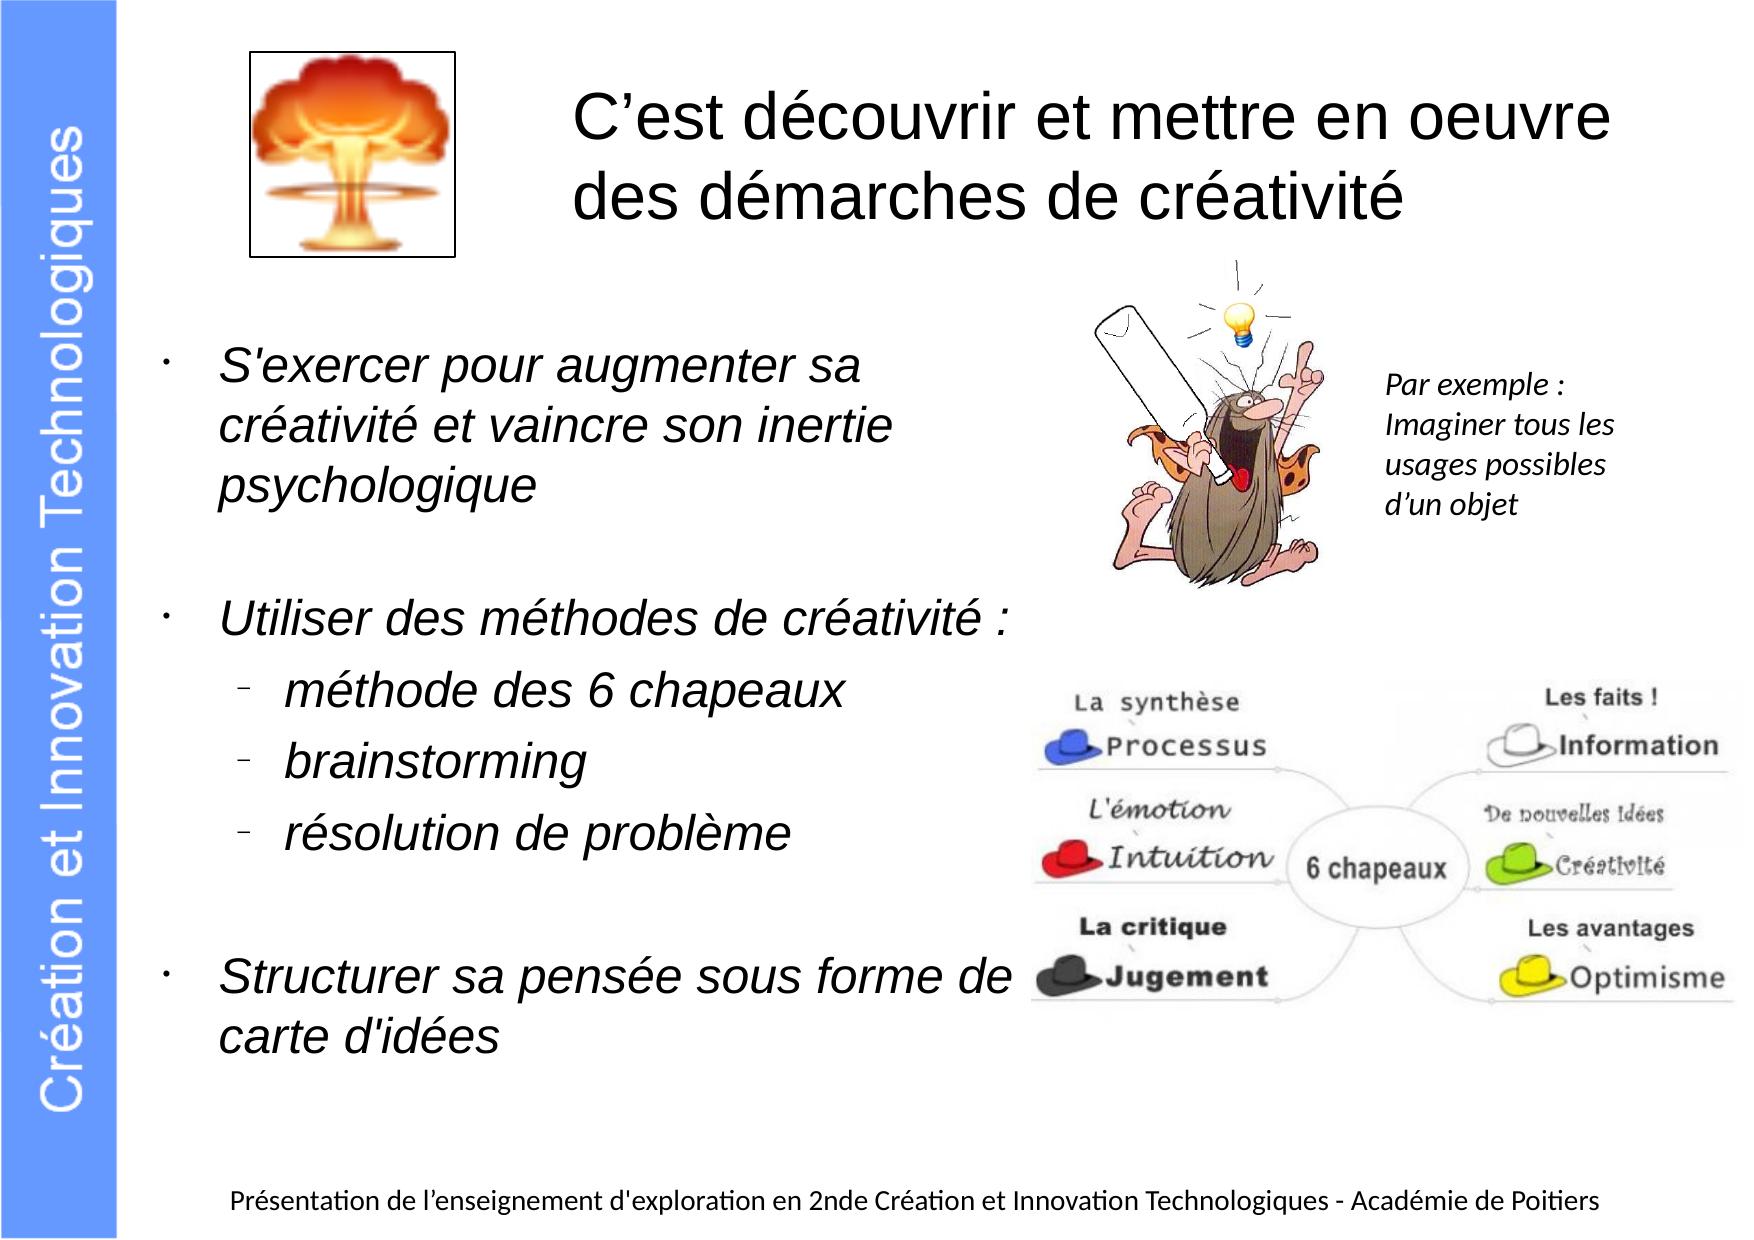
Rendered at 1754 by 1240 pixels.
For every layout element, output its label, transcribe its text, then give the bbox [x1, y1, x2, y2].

text_box Présentation de l’enseignement d'exploration en 2nde Création et Innovation Technologiques - Académie de Poitiers [147, 1173, 1684, 1240]
picture [1091, 255, 1329, 591]
title C’est découvrir et mettre en oeuvre des démarches de créativité [558, 64, 1667, 242]
picture [1031, 679, 1743, 1022]
picture [0, 0, 118, 1240]
picture [250, 52, 455, 257]
list S'exercer pour augmenter sa créativité et vaincre son inertie psychologique Utiliser des méthodes de créativité : méthode des 6 chapeaux brainstorming résolution de problème Structurer sa pensée sous forme de carte d'idées [147, 324, 1046, 1123]
text_box Par exemple : Imaginer tous les usages possibles d’un objet [1370, 354, 1654, 532]
